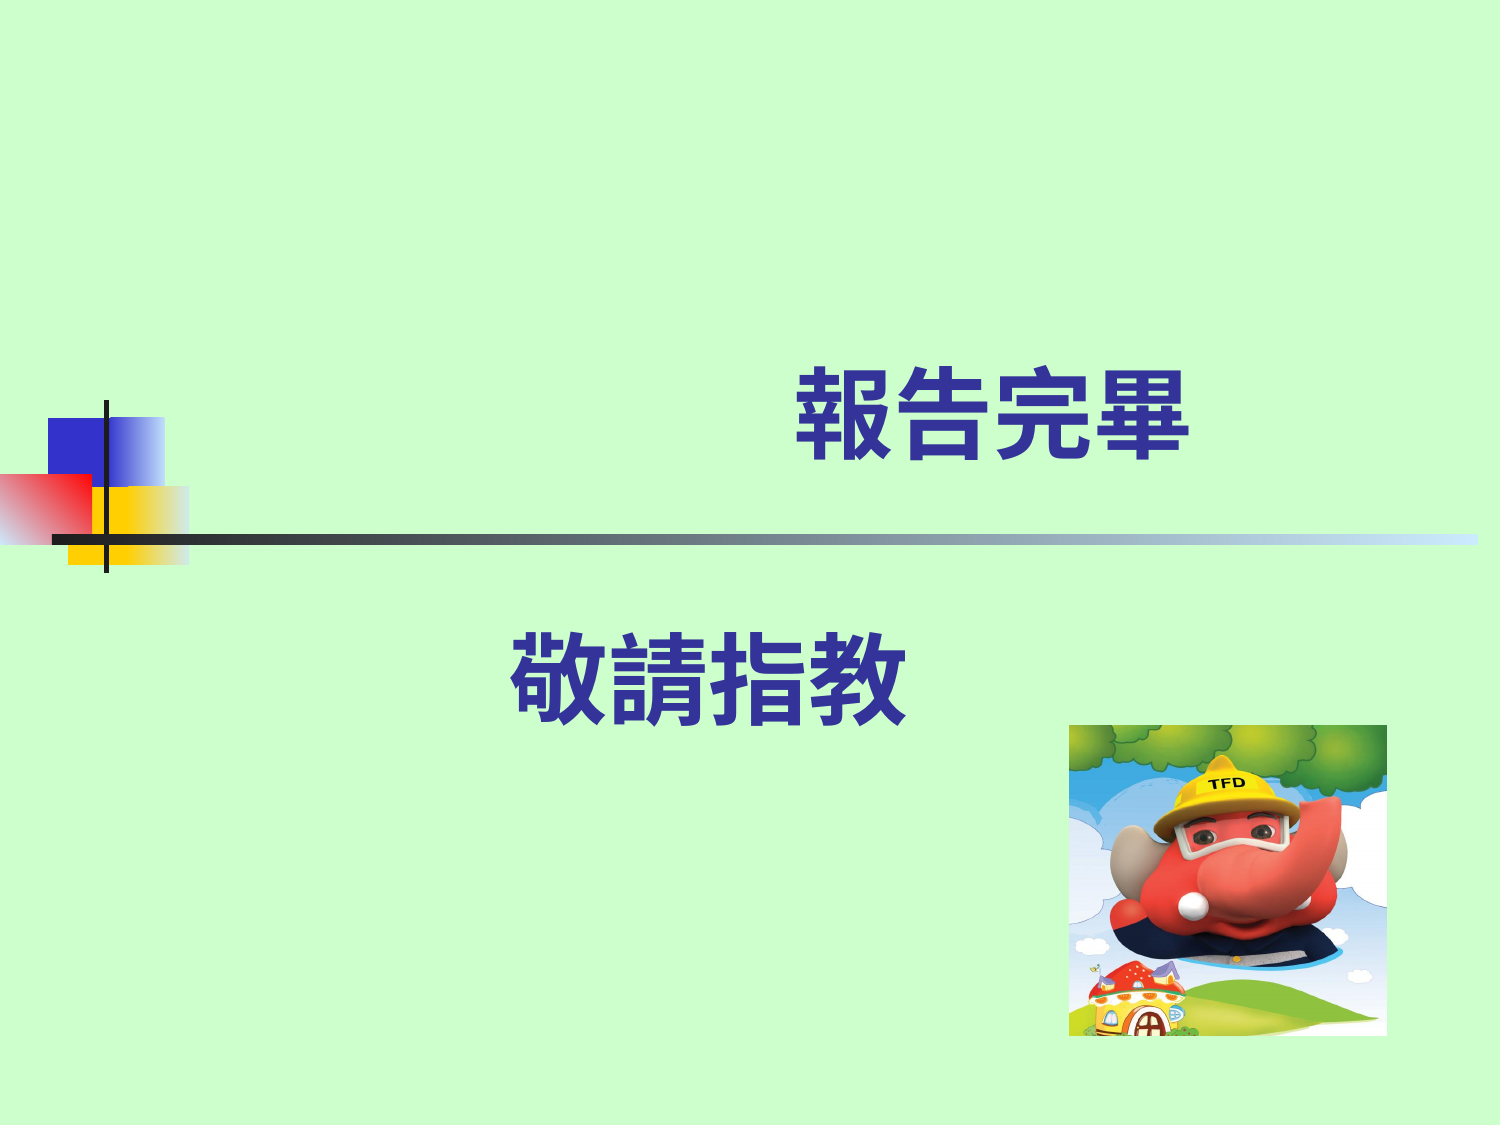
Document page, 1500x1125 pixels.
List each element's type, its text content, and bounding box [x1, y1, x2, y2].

title 報告完畢 [112, 290, 1388, 479]
picture [1069, 726, 1387, 1036]
subtitle 敬請指教 [183, 609, 1234, 898]
